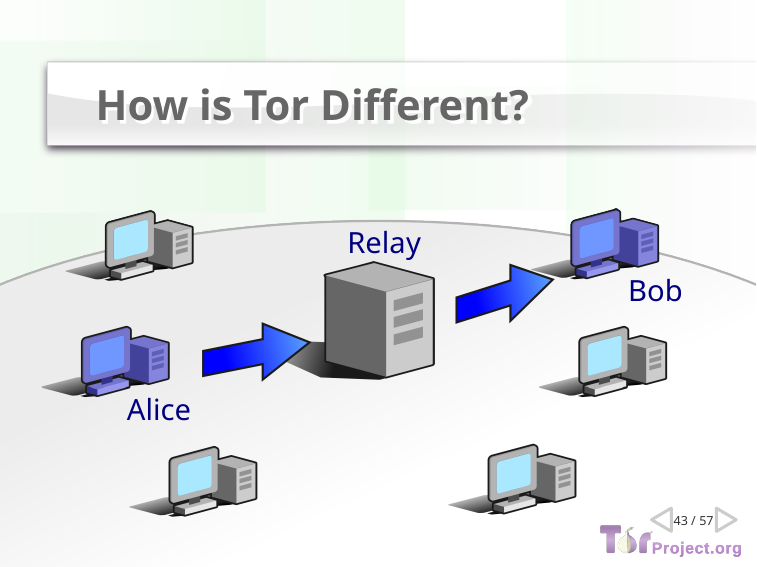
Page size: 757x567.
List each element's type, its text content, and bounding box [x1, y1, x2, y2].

text_box [651, 508, 672, 532]
text_box Relay [300, 215, 469, 266]
text_box How is Tor Different? [80, 61, 539, 147]
text_box <number> / 61 [618, 504, 756, 555]
text_box [716, 508, 737, 532]
text_box Bob [599, 262, 712, 313]
text_box Alice [102, 382, 216, 432]
picture [0, 0, 757, 567]
